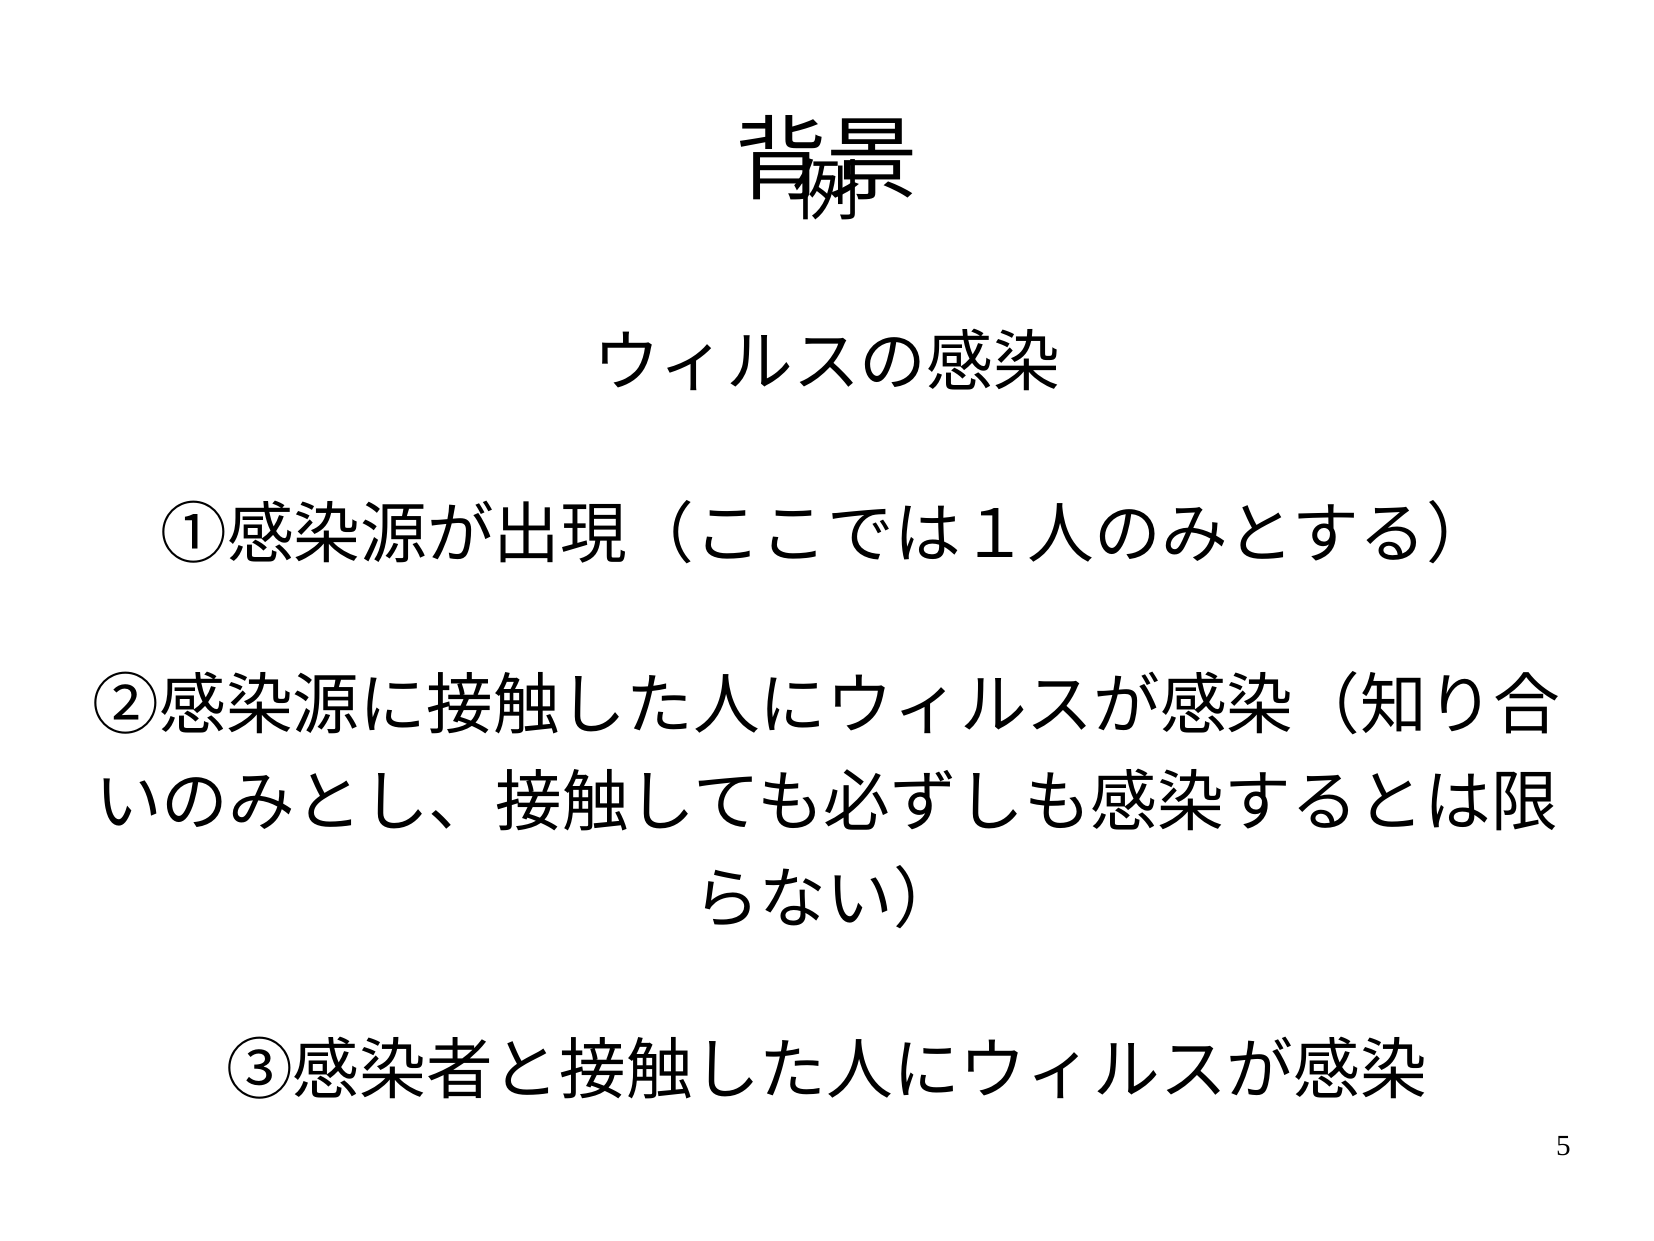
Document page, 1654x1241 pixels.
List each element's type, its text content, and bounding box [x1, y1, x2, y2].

subtitle 例 ウィルスの感染 ①感染源が出現（ここでは１人のみとする） ②感染源に接触した人にウィルスが感染（知り合いのみとし、接触しても必ずしも感染するとは限らない） ③感染者と接触した人にウィルスが感染 [82, 265, 1571, 1134]
title 背景 [82, 49, 1571, 257]
